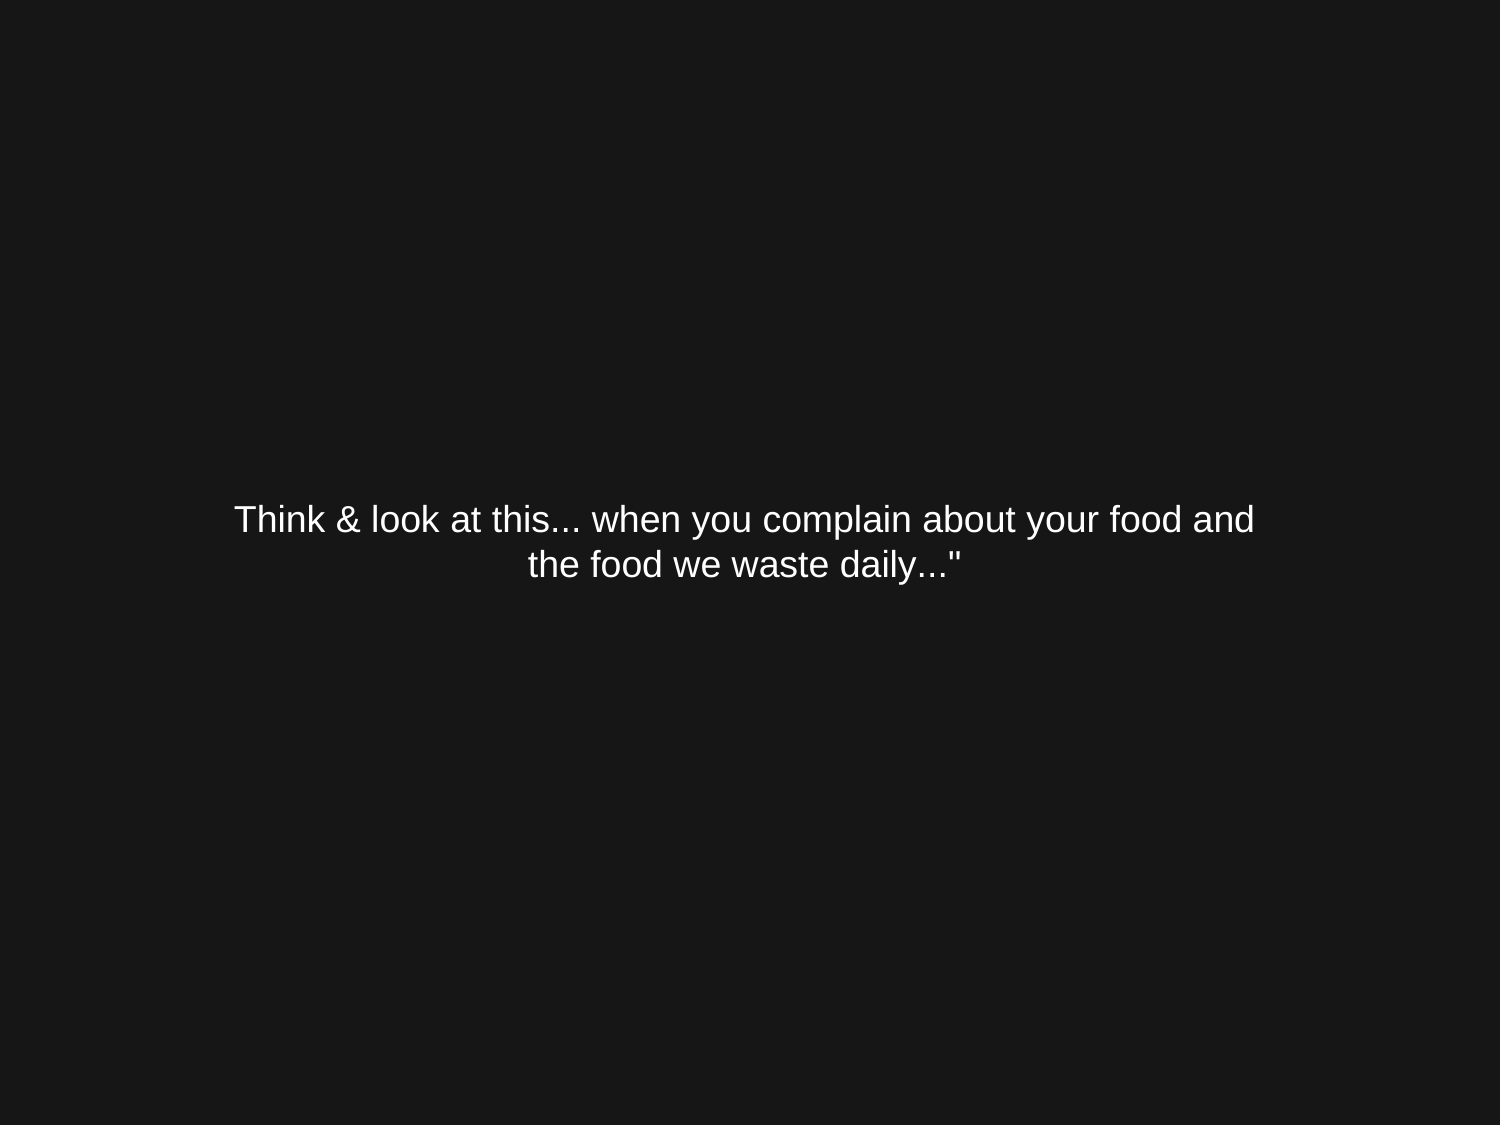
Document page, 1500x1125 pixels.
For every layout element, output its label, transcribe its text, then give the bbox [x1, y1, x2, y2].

text_box Think & look at this... when you complain about your food and the food we waste daily..." [0, 487, 1500, 638]
